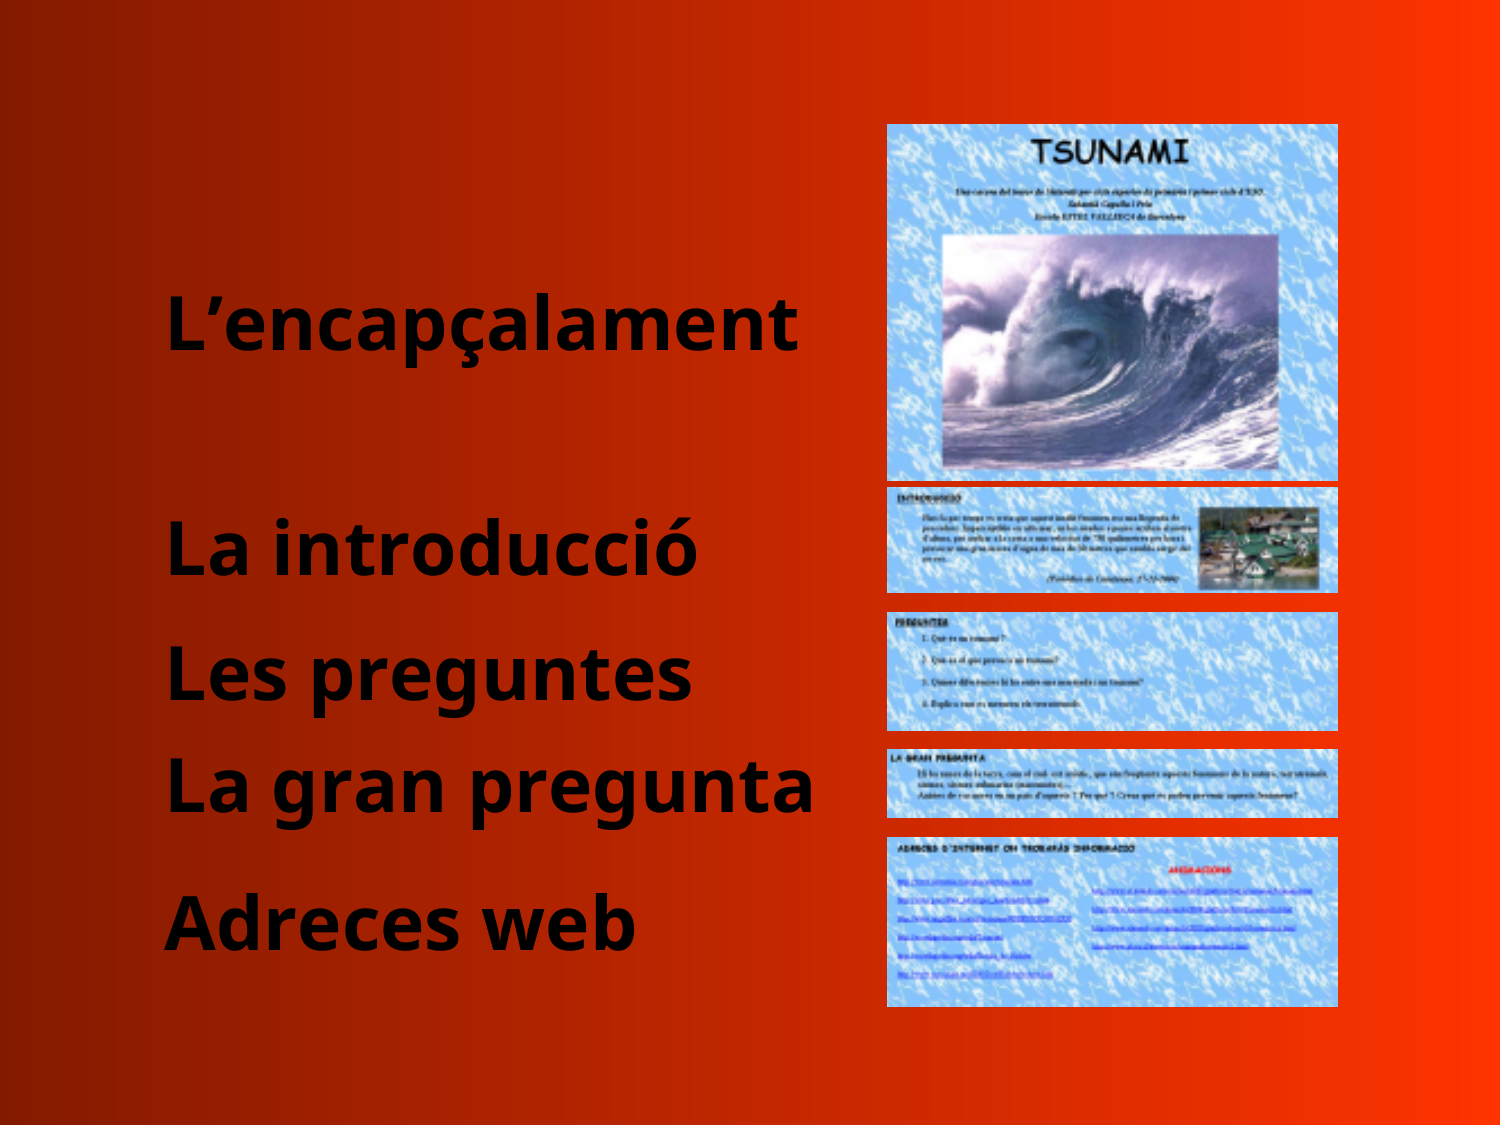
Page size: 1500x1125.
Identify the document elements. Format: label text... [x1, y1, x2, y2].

picture [887, 612, 1338, 731]
picture [887, 749, 1338, 818]
text_box La introducció [150, 487, 813, 606]
text_box L’encapçalament [150, 262, 887, 381]
picture [887, 487, 1338, 593]
picture [887, 124, 1338, 481]
text_box Adreces web [150, 862, 887, 981]
text_box La gran pregunta [150, 724, 901, 843]
text_box Les preguntes [149, 612, 850, 731]
picture [887, 837, 1338, 1007]
